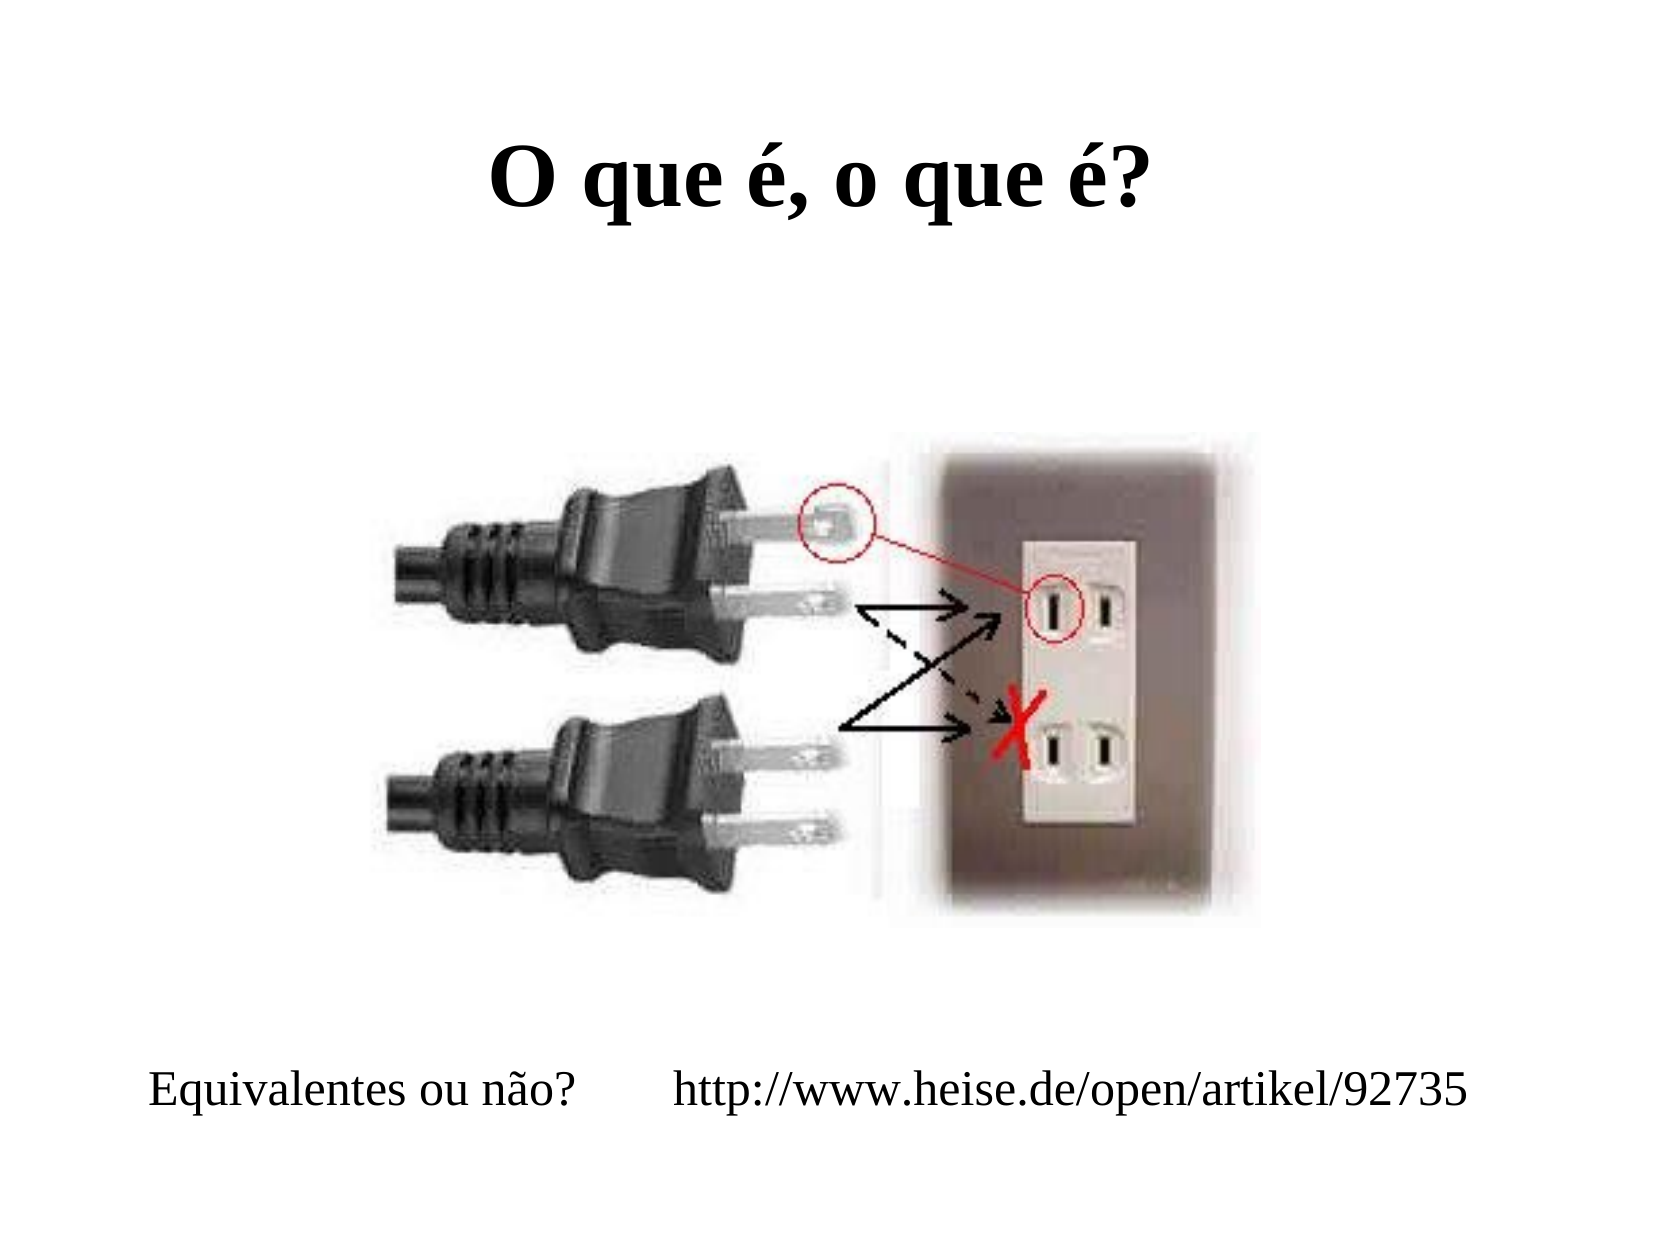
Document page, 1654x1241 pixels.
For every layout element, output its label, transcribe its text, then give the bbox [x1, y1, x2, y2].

picture [350, 432, 1261, 928]
text_box Equivalentes ou não? http://www.heise.de/open/artikel/92735 [148, 1060, 1470, 1122]
title O que é, o que é? [100, 81, 1543, 269]
